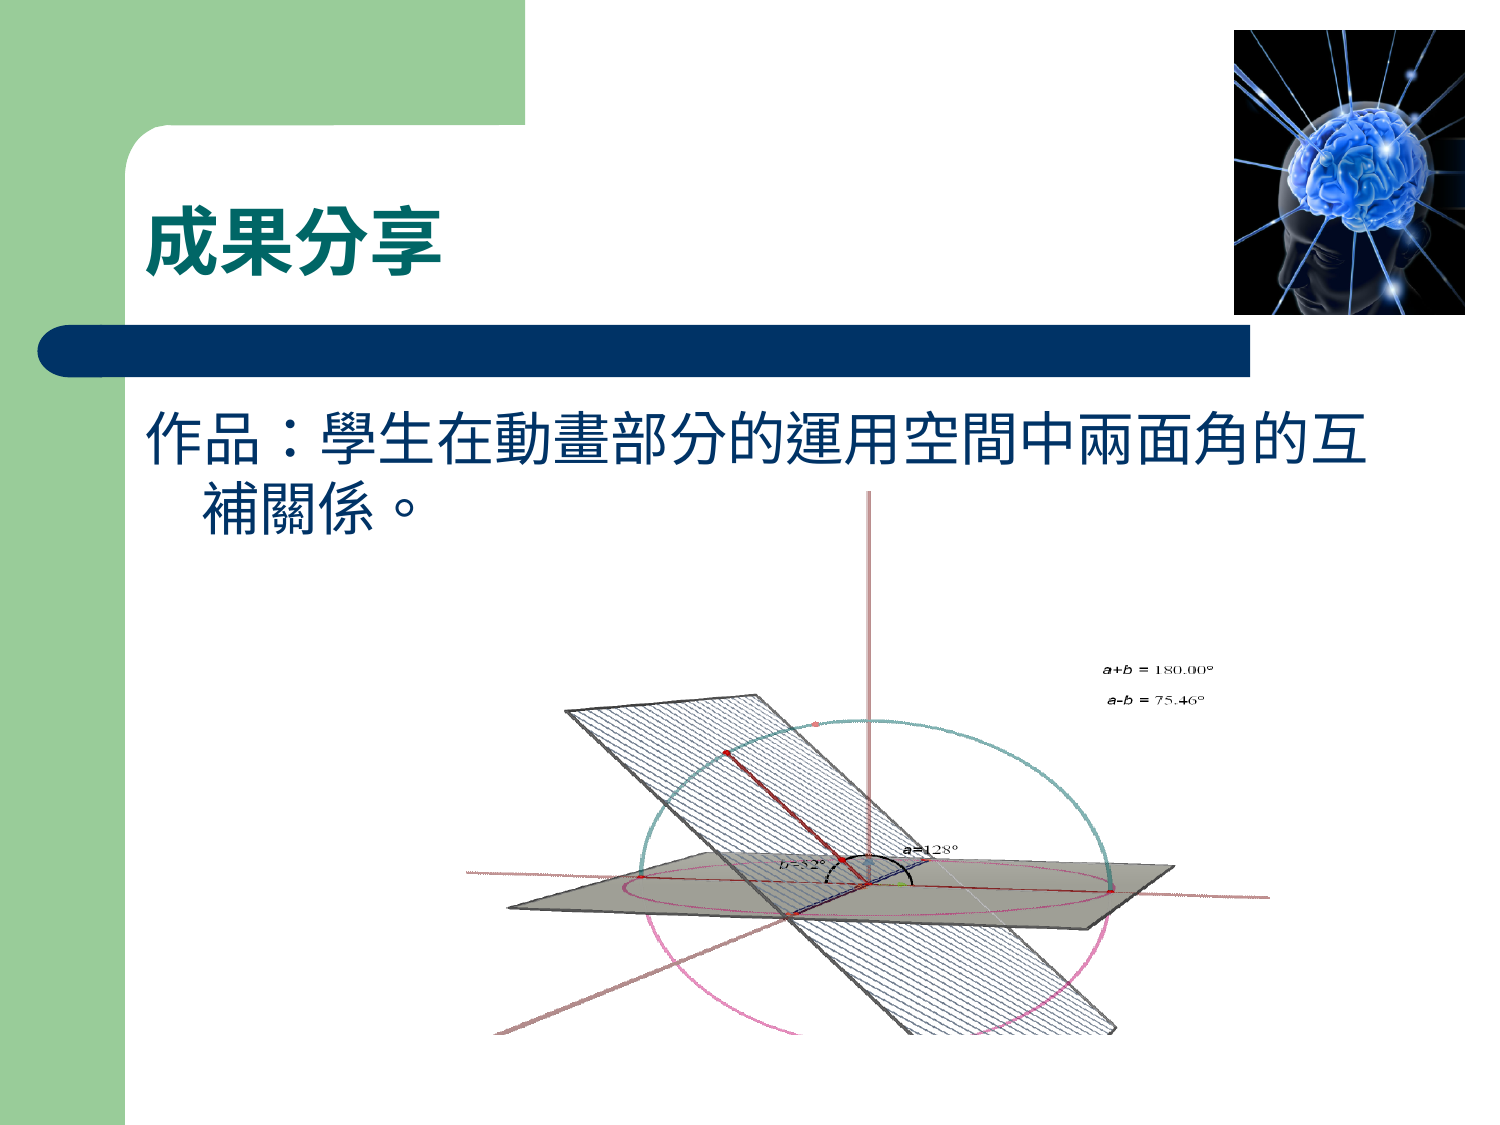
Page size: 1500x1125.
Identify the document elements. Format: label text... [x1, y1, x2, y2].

picture [466, 491, 1270, 1035]
list 作品：學生在動畫部分的運用空間中兩面角的互補關係。 [137, 387, 1400, 999]
picture [1234, 30, 1465, 315]
title 成果分享 [136, 136, 1234, 301]
